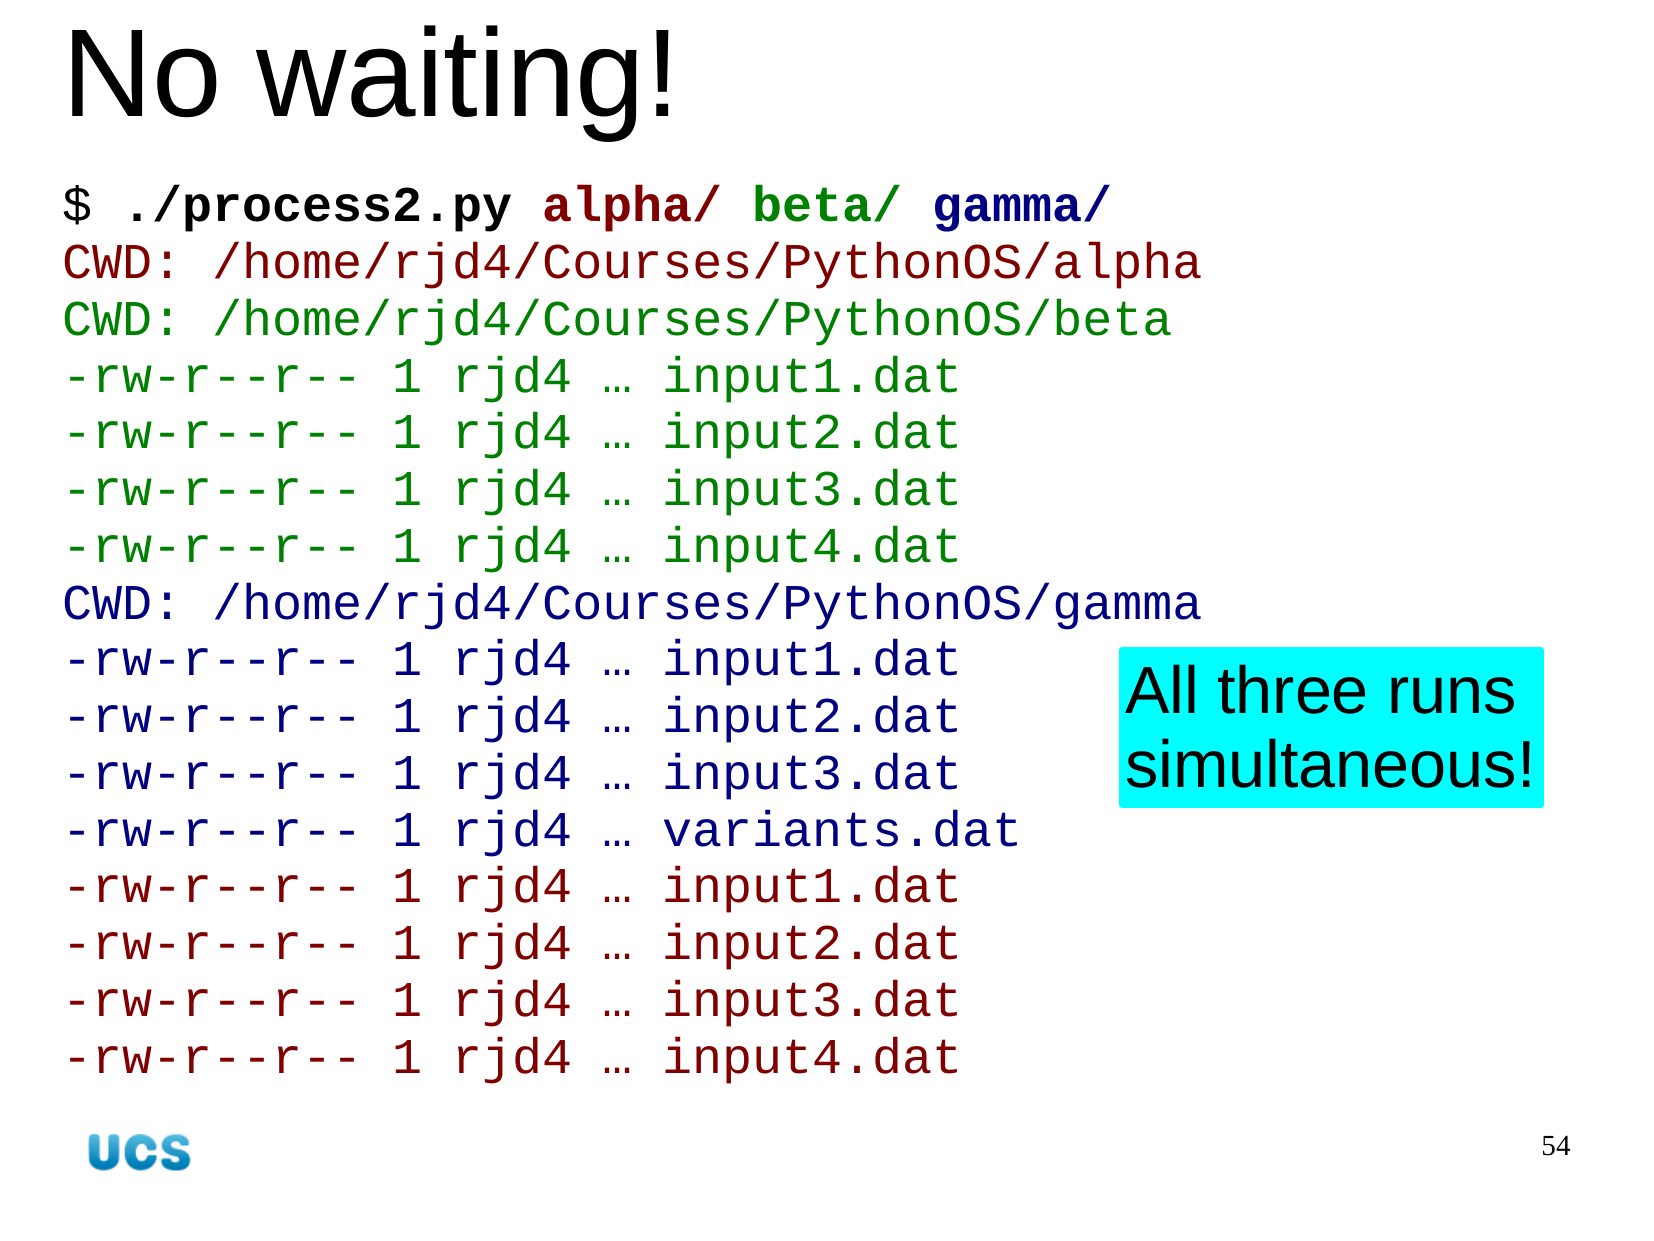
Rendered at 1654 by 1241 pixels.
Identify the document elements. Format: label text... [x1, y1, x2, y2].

picture [88, 1133, 191, 1172]
text_box No waiting! [59, 0, 684, 146]
text_box $ ./process2.py alpha/ beta/ gamma/ CWD: /home/rjd4/Courses/PythonOS/alpha CWD: /home/rjd4/Courses/PythonOS/beta -rw-r--r-- 1 rjd4 … input1.dat -rw-r--r-- 1 rjd4 … input2.dat -rw-r--r-- 1 rjd4 … input3.dat -rw-r--r-- 1 rjd4 … input4.dat CWD: /home/rjd4/Courses/PythonOS/gamma -rw-r--r-- 1 rjd4 … input1.dat -rw-r--r-- 1 rjd4 … input2.dat -rw-r--r-- 1 rjd4 … input3.dat -rw-r--r-- 1 rjd4 … variants.dat -rw-r--r-- 1 rjd4 … input1.dat -rw-r--r-- 1 rjd4 … input2.dat -rw-r--r-- 1 rjd4 … input3.dat -rw-r--r-- 1 rjd4 … input4.dat [59, 177, 1206, 1092]
text_box All three runs simultaneous! [1122, 649, 1541, 806]
